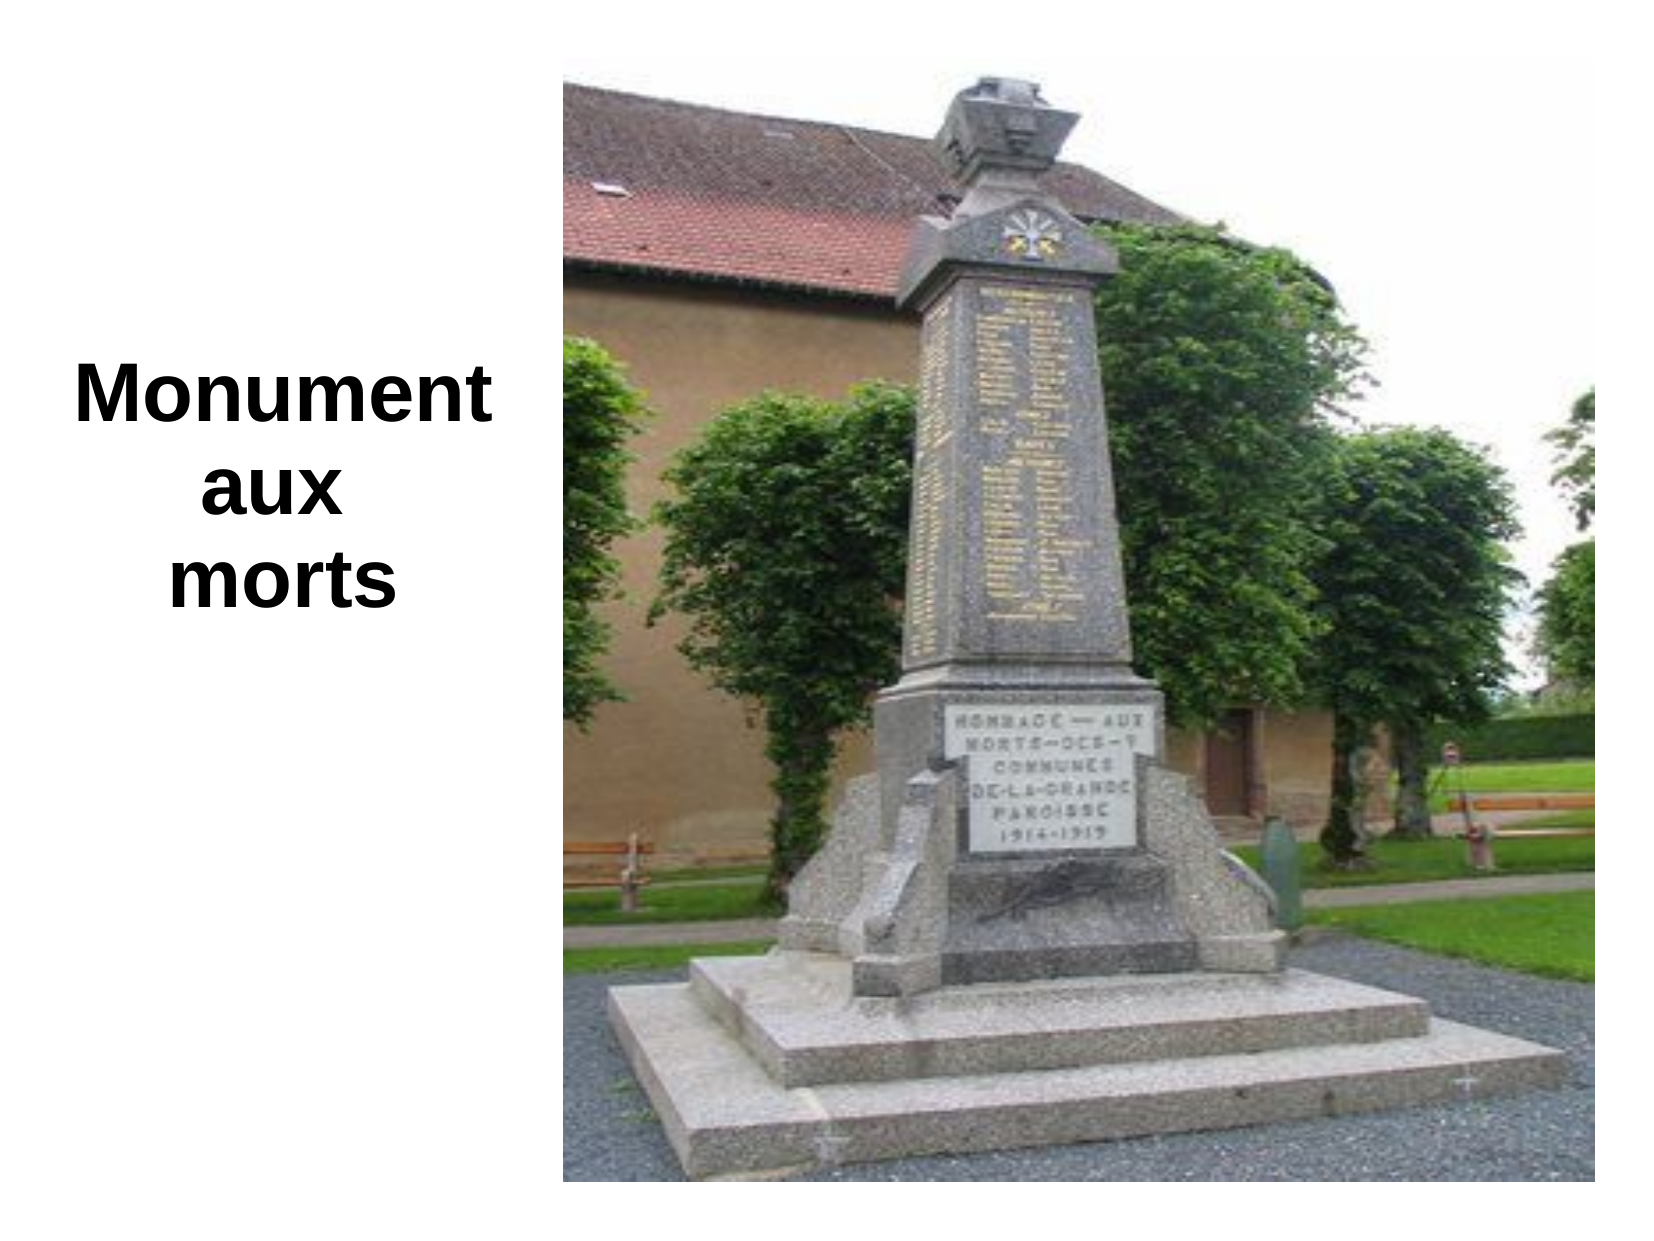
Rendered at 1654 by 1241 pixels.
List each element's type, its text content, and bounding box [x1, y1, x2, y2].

picture [563, 58, 1595, 1182]
title Monument aux morts [59, 346, 508, 626]
